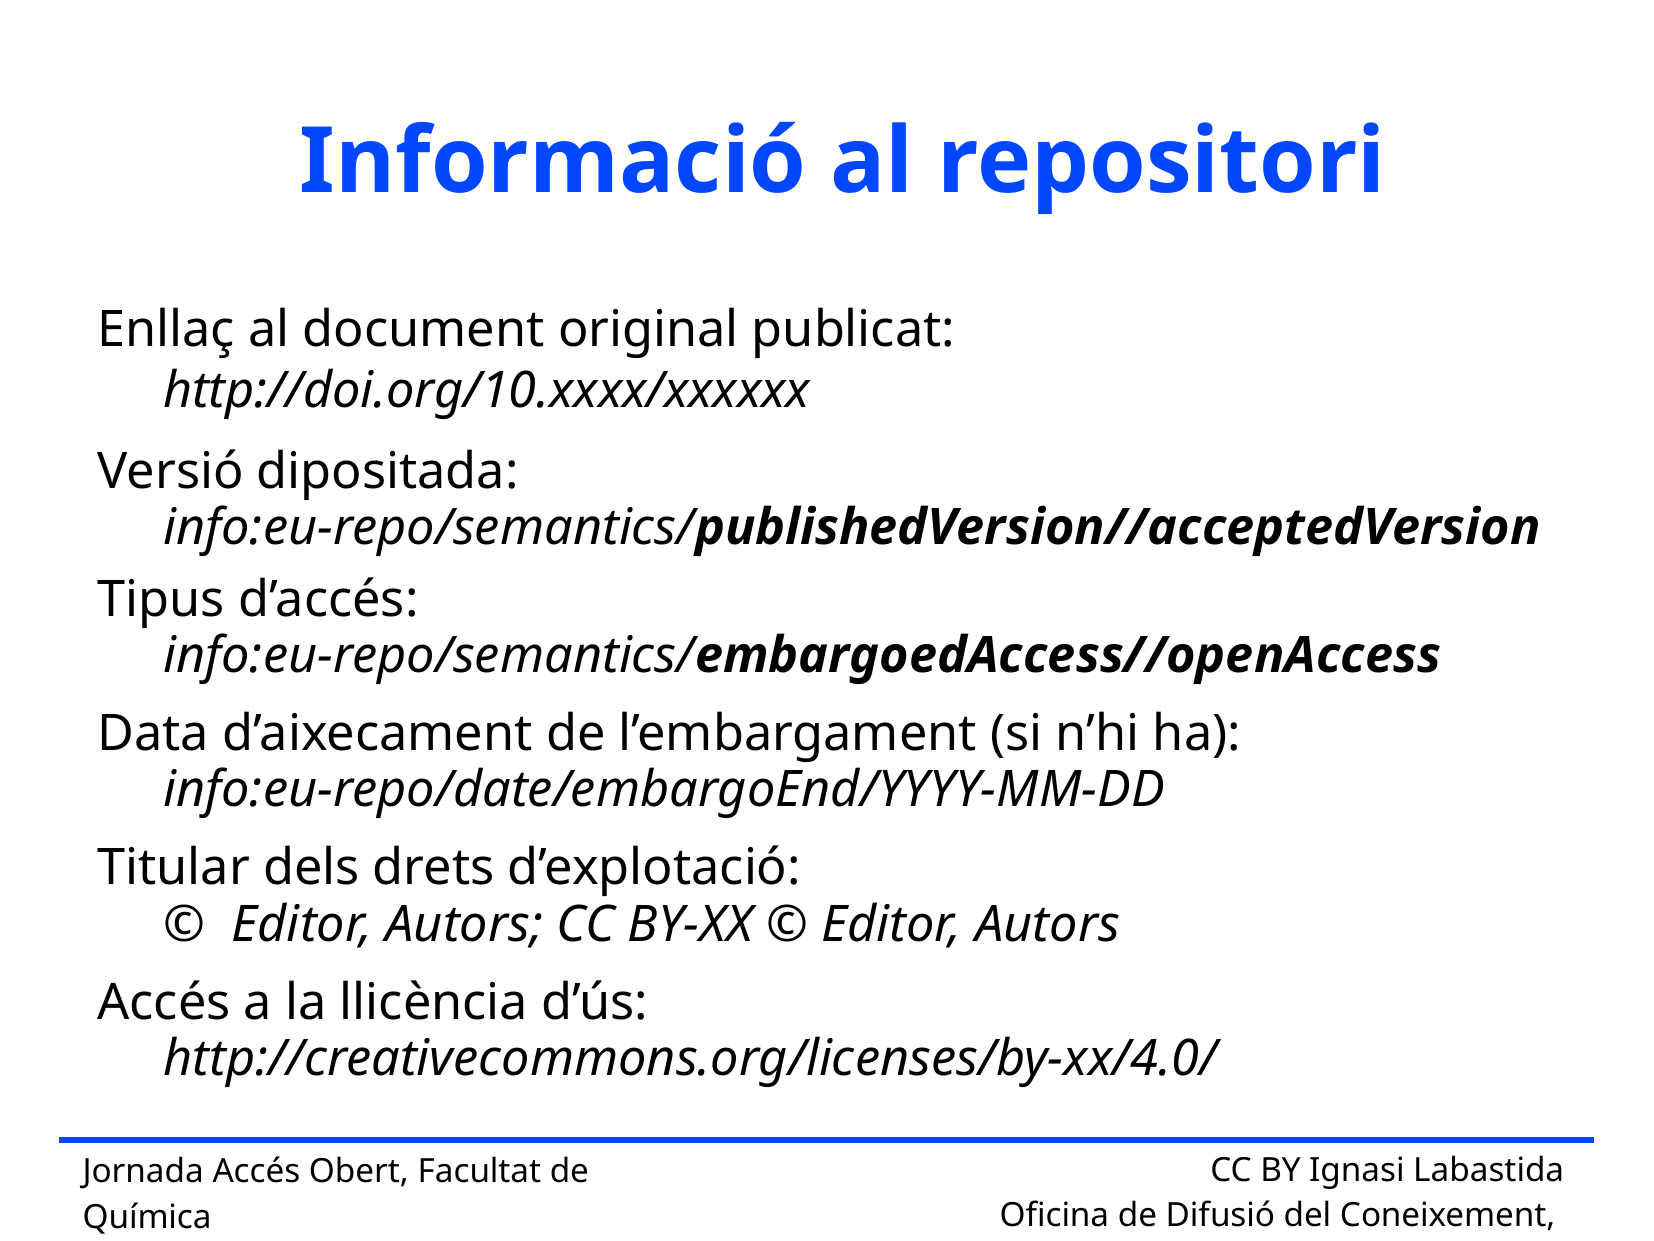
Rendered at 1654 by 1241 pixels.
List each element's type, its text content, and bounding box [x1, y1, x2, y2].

list Enllaç al document original publicat: http://doi.org/10.xxxx/xxxxxx Versió dipositada: info:eu-repo/semantics/publishedVersion//acceptedVersion Tipus d’accés: info:eu-repo/semantics/embargoedAccess//openAccess Data d’aixecament de l’embargament (si n’hi ha): info:eu-repo/date/embargoEnd/YYYY-MM-DD Titular dels drets d’explotació: © Editor, Autors; CC BY-XX © Editor, Autors Accés a la llicència d’ús: http://creativecommons.org/licenses/by-xx/4.0/ [82, 289, 1571, 1108]
title Informació al repositori [82, 38, 1571, 267]
